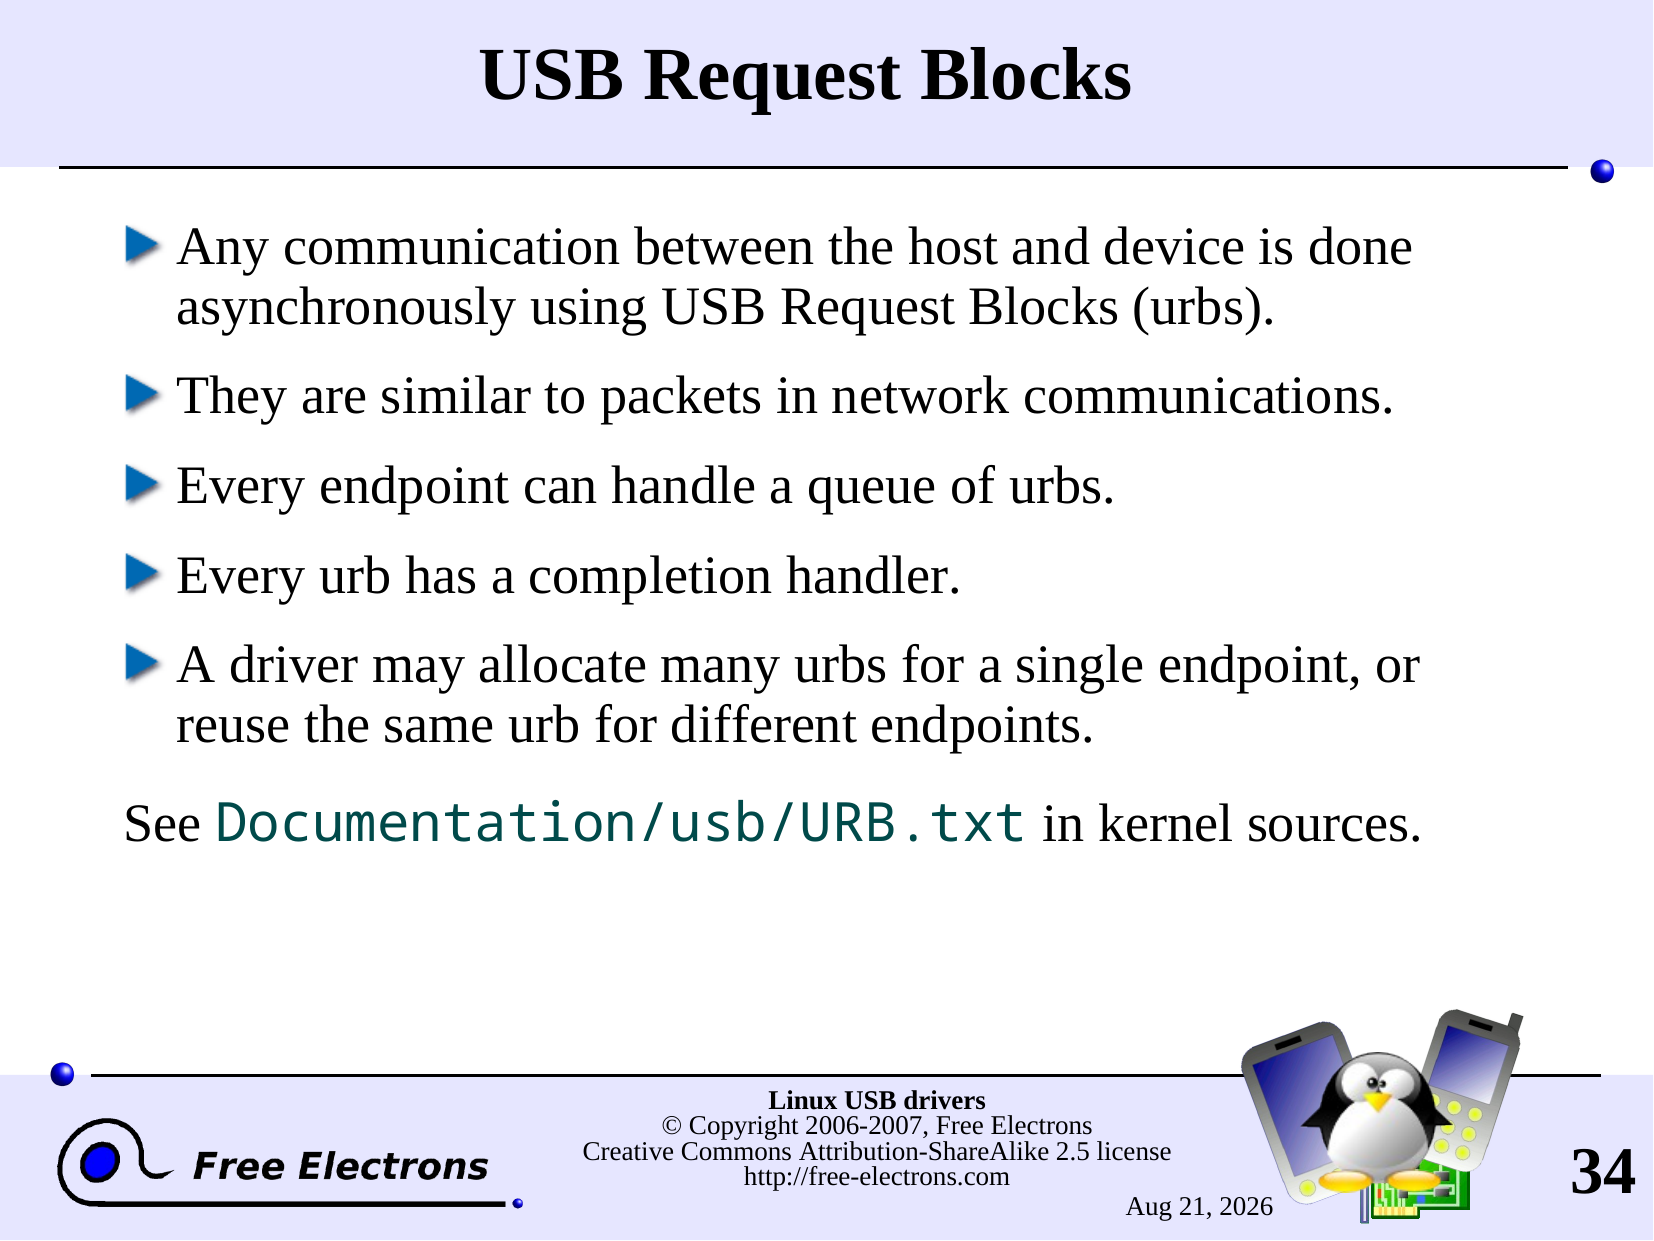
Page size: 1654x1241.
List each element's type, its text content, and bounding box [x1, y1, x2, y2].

list Any communication between the host and device is done asynchronously using USB Request Blocks (urbs). They are similar to packets in network communications. Every endpoint can handle a queue of urbs. Every urb has a completion handler. A driver may allocate many urbs for a single endpoint, or reuse the same urb for different endpoints. See Documentation/usb/URB.txt in kernel sources. [105, 216, 1518, 1066]
picture [50, 1107, 527, 1216]
title USB Request Blocks [60, 25, 1551, 124]
picture [1231, 1007, 1538, 1241]
